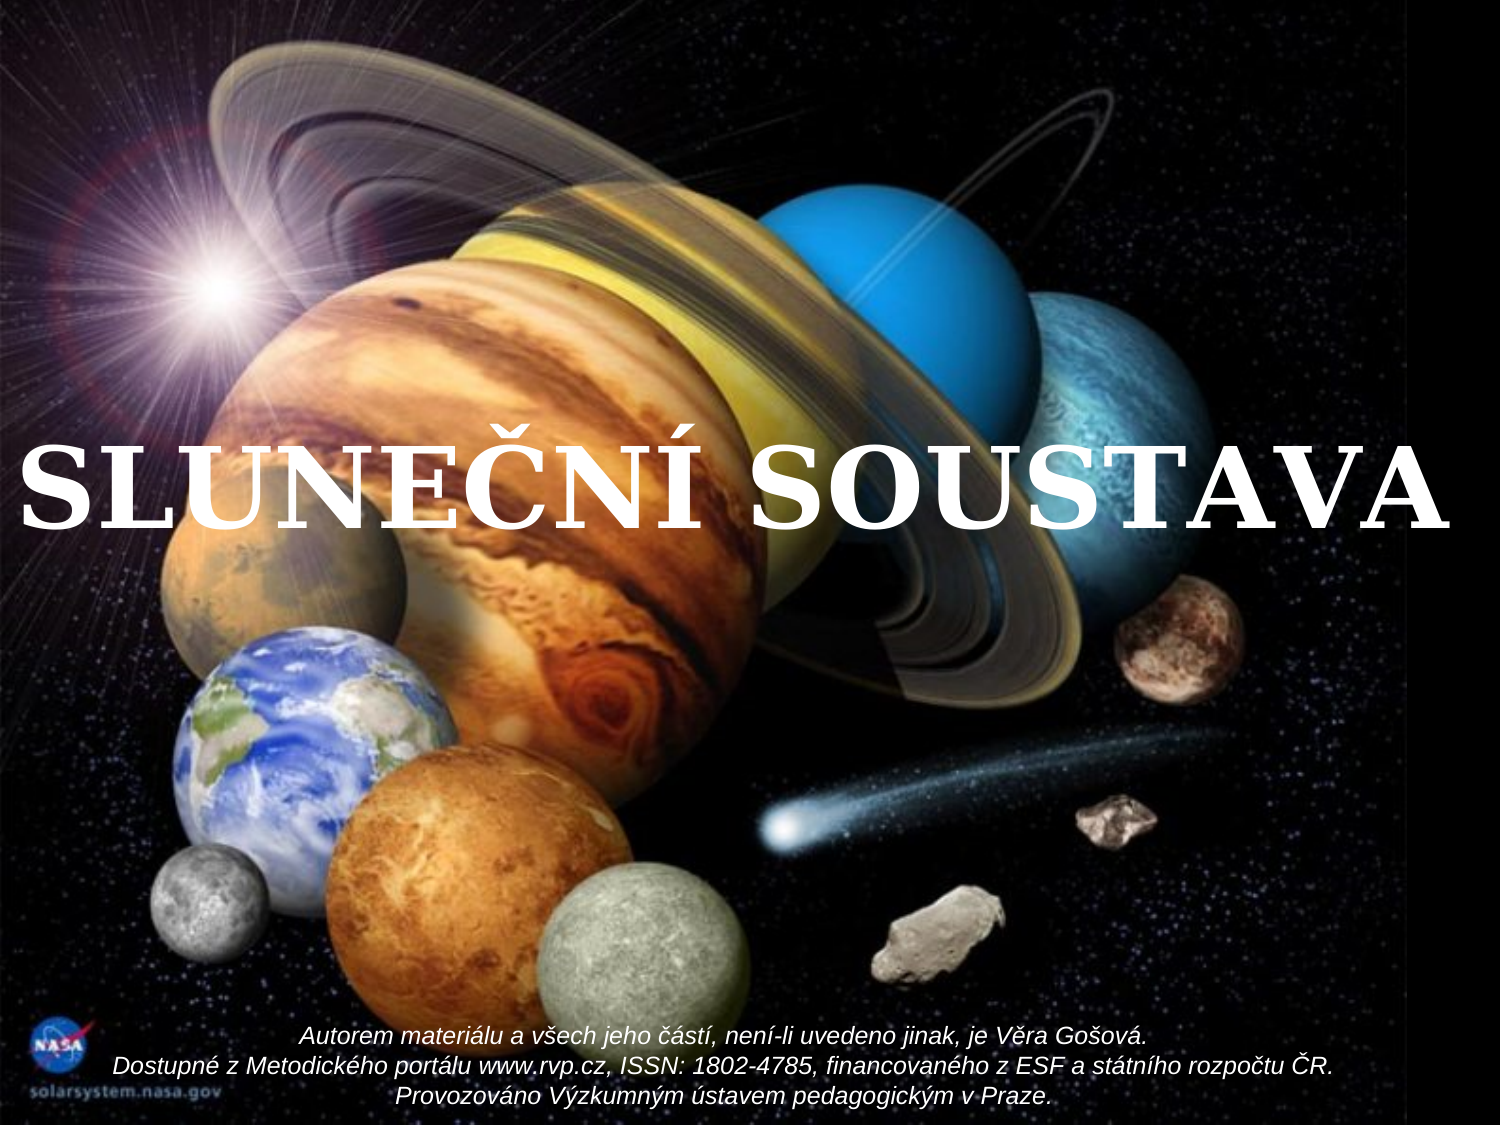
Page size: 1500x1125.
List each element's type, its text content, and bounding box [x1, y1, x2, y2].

text_box SLUNEČNÍ SOUSTAVA [0, 408, 1465, 560]
text_box Autorem materiálu a všech jeho částí, není-li uvedeno jinak, je Věra Gošová. Dostupné z Metodického portálu www.rvp.cz, ISSN: 1802-4785, financovaného z ESF a státního rozpočtu ČR. Provozováno Výzkumným ústavem pedagogickým v Praze. [97, 1012, 1353, 1118]
picture [0, 560, 1407, 1125]
picture [0, 0, 1407, 408]
